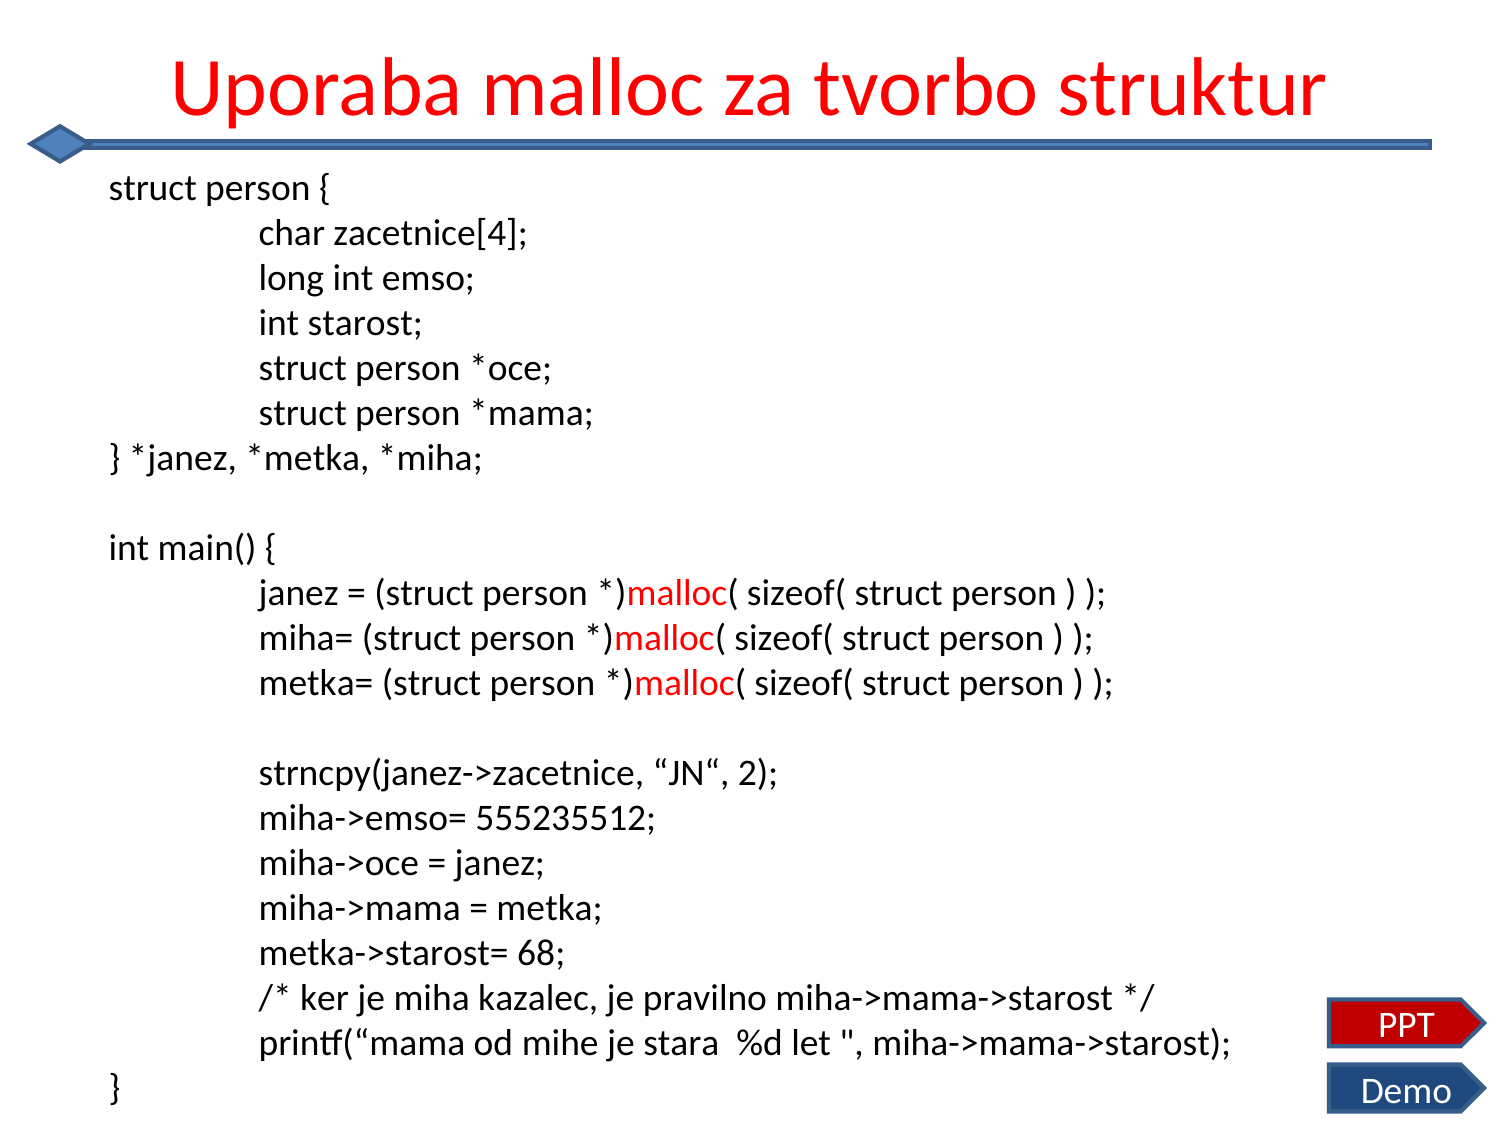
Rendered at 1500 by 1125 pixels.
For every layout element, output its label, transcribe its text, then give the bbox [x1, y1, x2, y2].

text_box PPT [1328, 999, 1485, 1047]
title Uporaba malloc za tvorbo struktur [75, 23, 1426, 141]
text_box Demo [1328, 1064, 1485, 1112]
text_box struct person { char zacetnice[4]; long int emso; int starost; struct person *oce; struct person *mama; } *janez, *metka, *miha; int main() { janez = (struct person *)malloc( sizeof( struct person ) ); miha= (struct person *)malloc( sizeof( struct person ) ); metka= (struct person *)malloc( sizeof( struct person ) ); strncpy(janez->zacetnice, “JN“, 2); miha->emso= 555235512; miha->oce = janez; miha->mama = metka; metka->starost= 68; /* ker je miha kazalec, je pravilno miha->mama->starost */ printf(“mama od mihe je stara %d let ", miha->mama->starost); } [93, 155, 1430, 1117]
